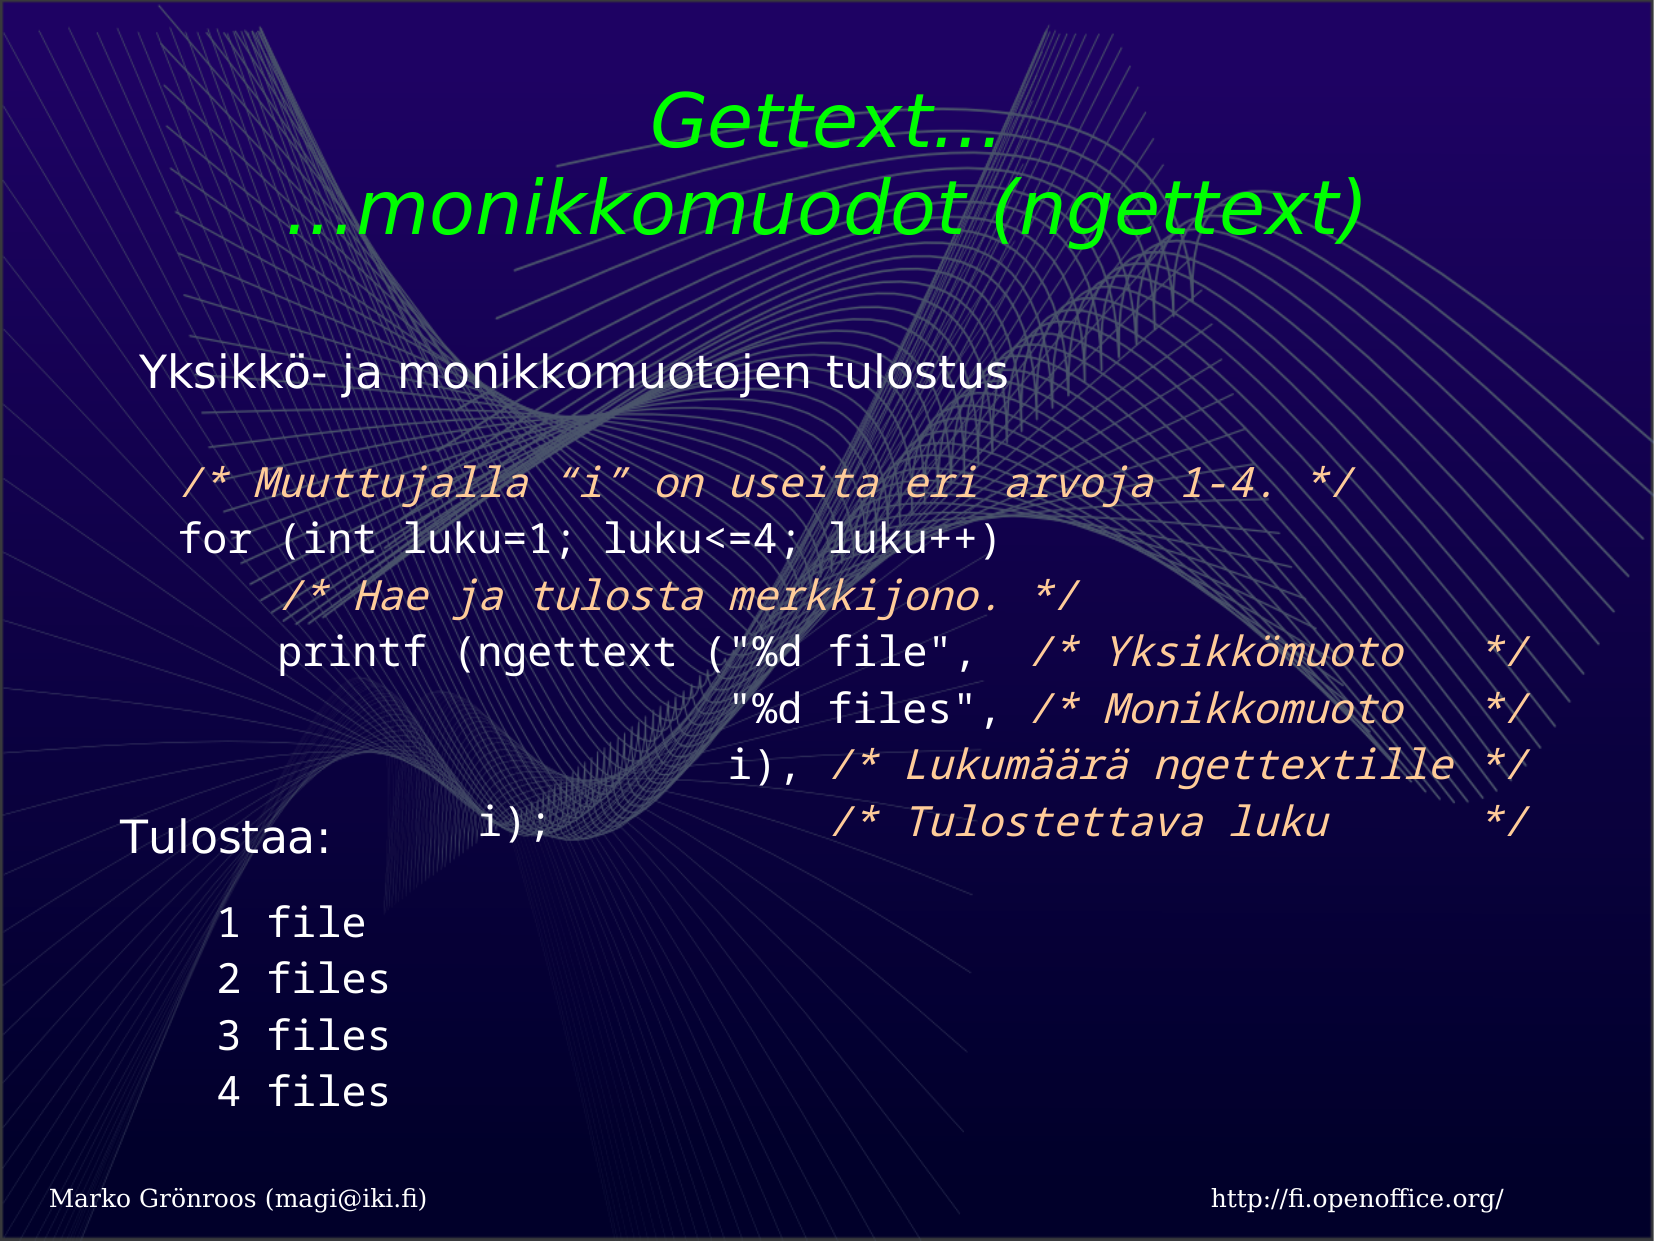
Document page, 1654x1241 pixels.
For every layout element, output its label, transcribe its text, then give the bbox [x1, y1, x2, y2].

picture [0, 0, 1654, 1241]
text_box 1 file 2 files 3 files 4 files [216, 894, 611, 1087]
list Tulostaa: [102, 811, 1542, 894]
list Yksikkö- ja monikkomuotojen tulostus [121, 345, 1561, 429]
title Gettext... ...monikkomuodot (ngettext) [121, 61, 1534, 269]
text_box /* Muuttujalla “i” on useita eri arvoja 1-4. */ for (int luku=1; luku<=4; luku++) /* Hae ja tulosta merkkijono. */ printf (ngettext ("%d file", /* Yksikkömuoto */ "%d files", /* Monikkomuoto */ i), /* Lukumäärä ngettextille */ i); /* Tulostettava luku */ [177, 452, 1654, 793]
